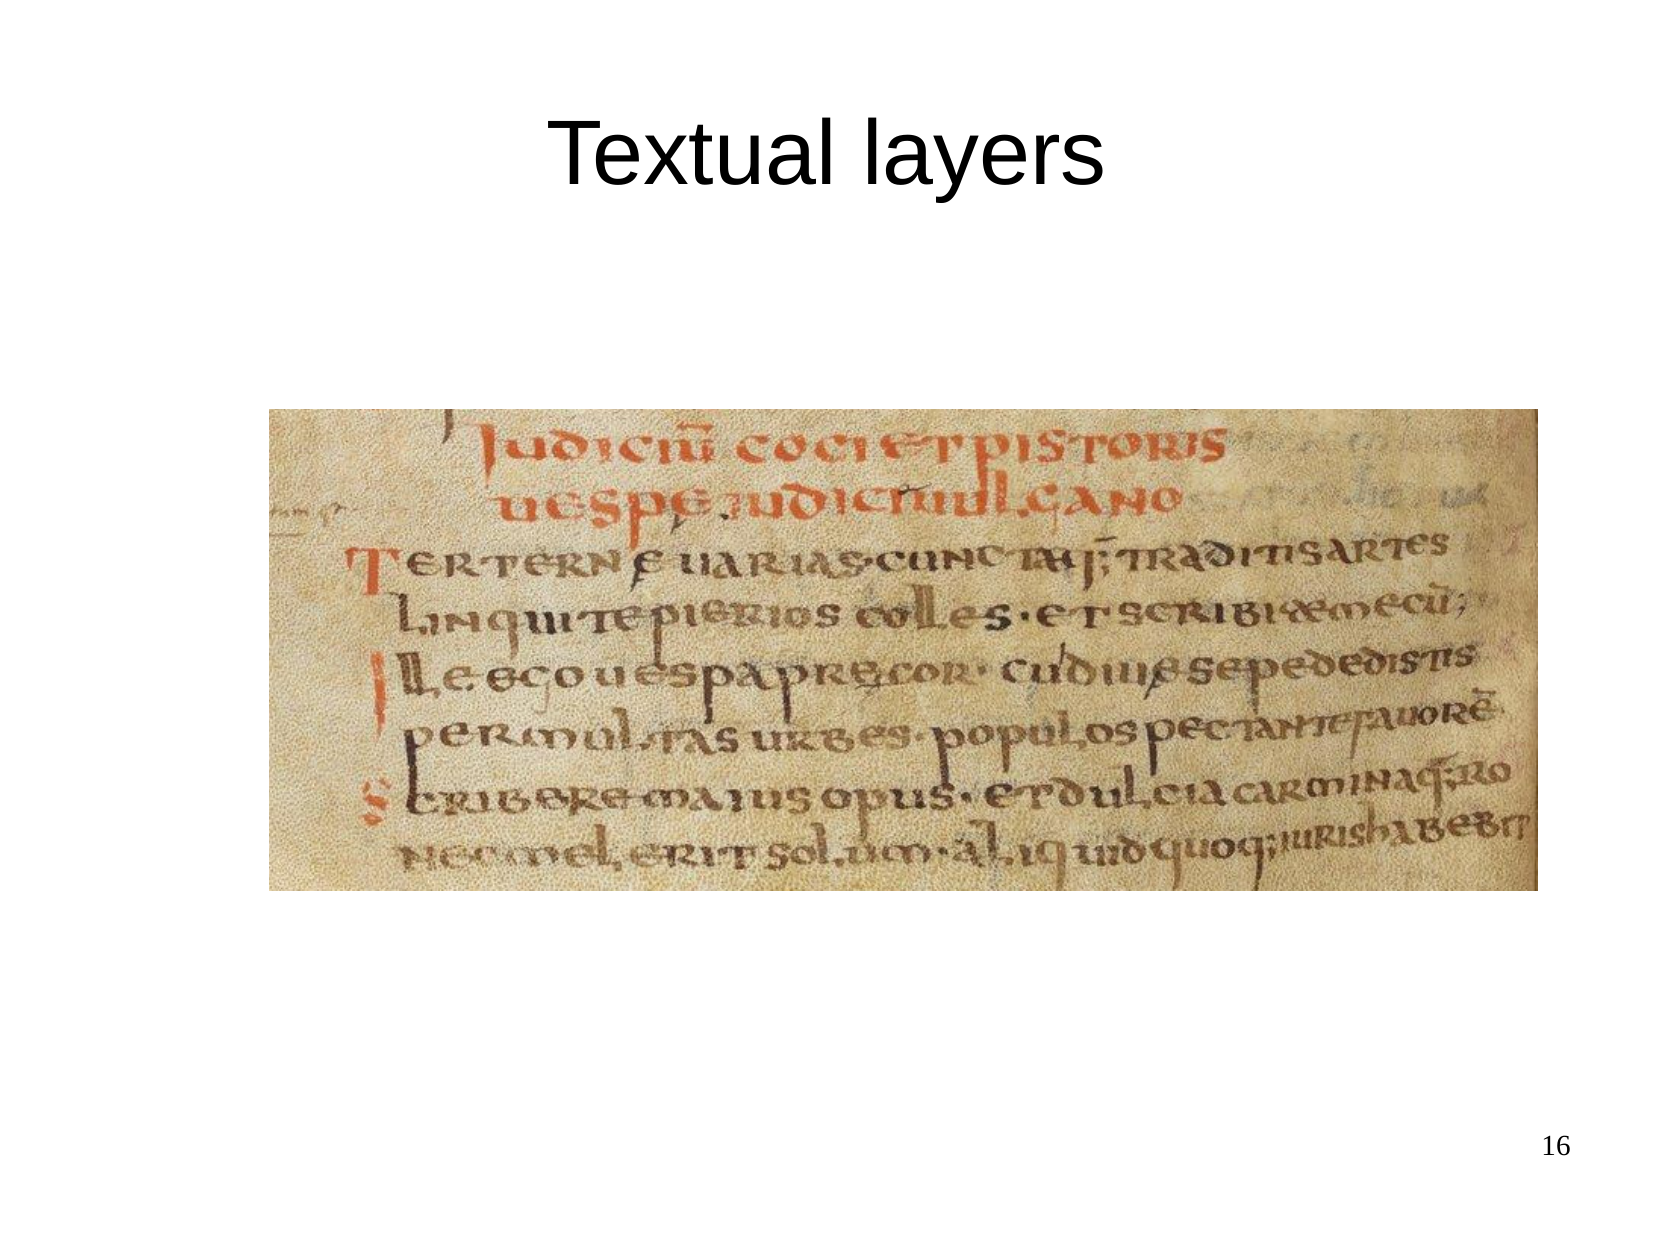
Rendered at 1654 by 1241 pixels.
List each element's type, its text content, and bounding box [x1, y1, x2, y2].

picture [269, 409, 1538, 891]
title Textual layers [82, 49, 1571, 257]
